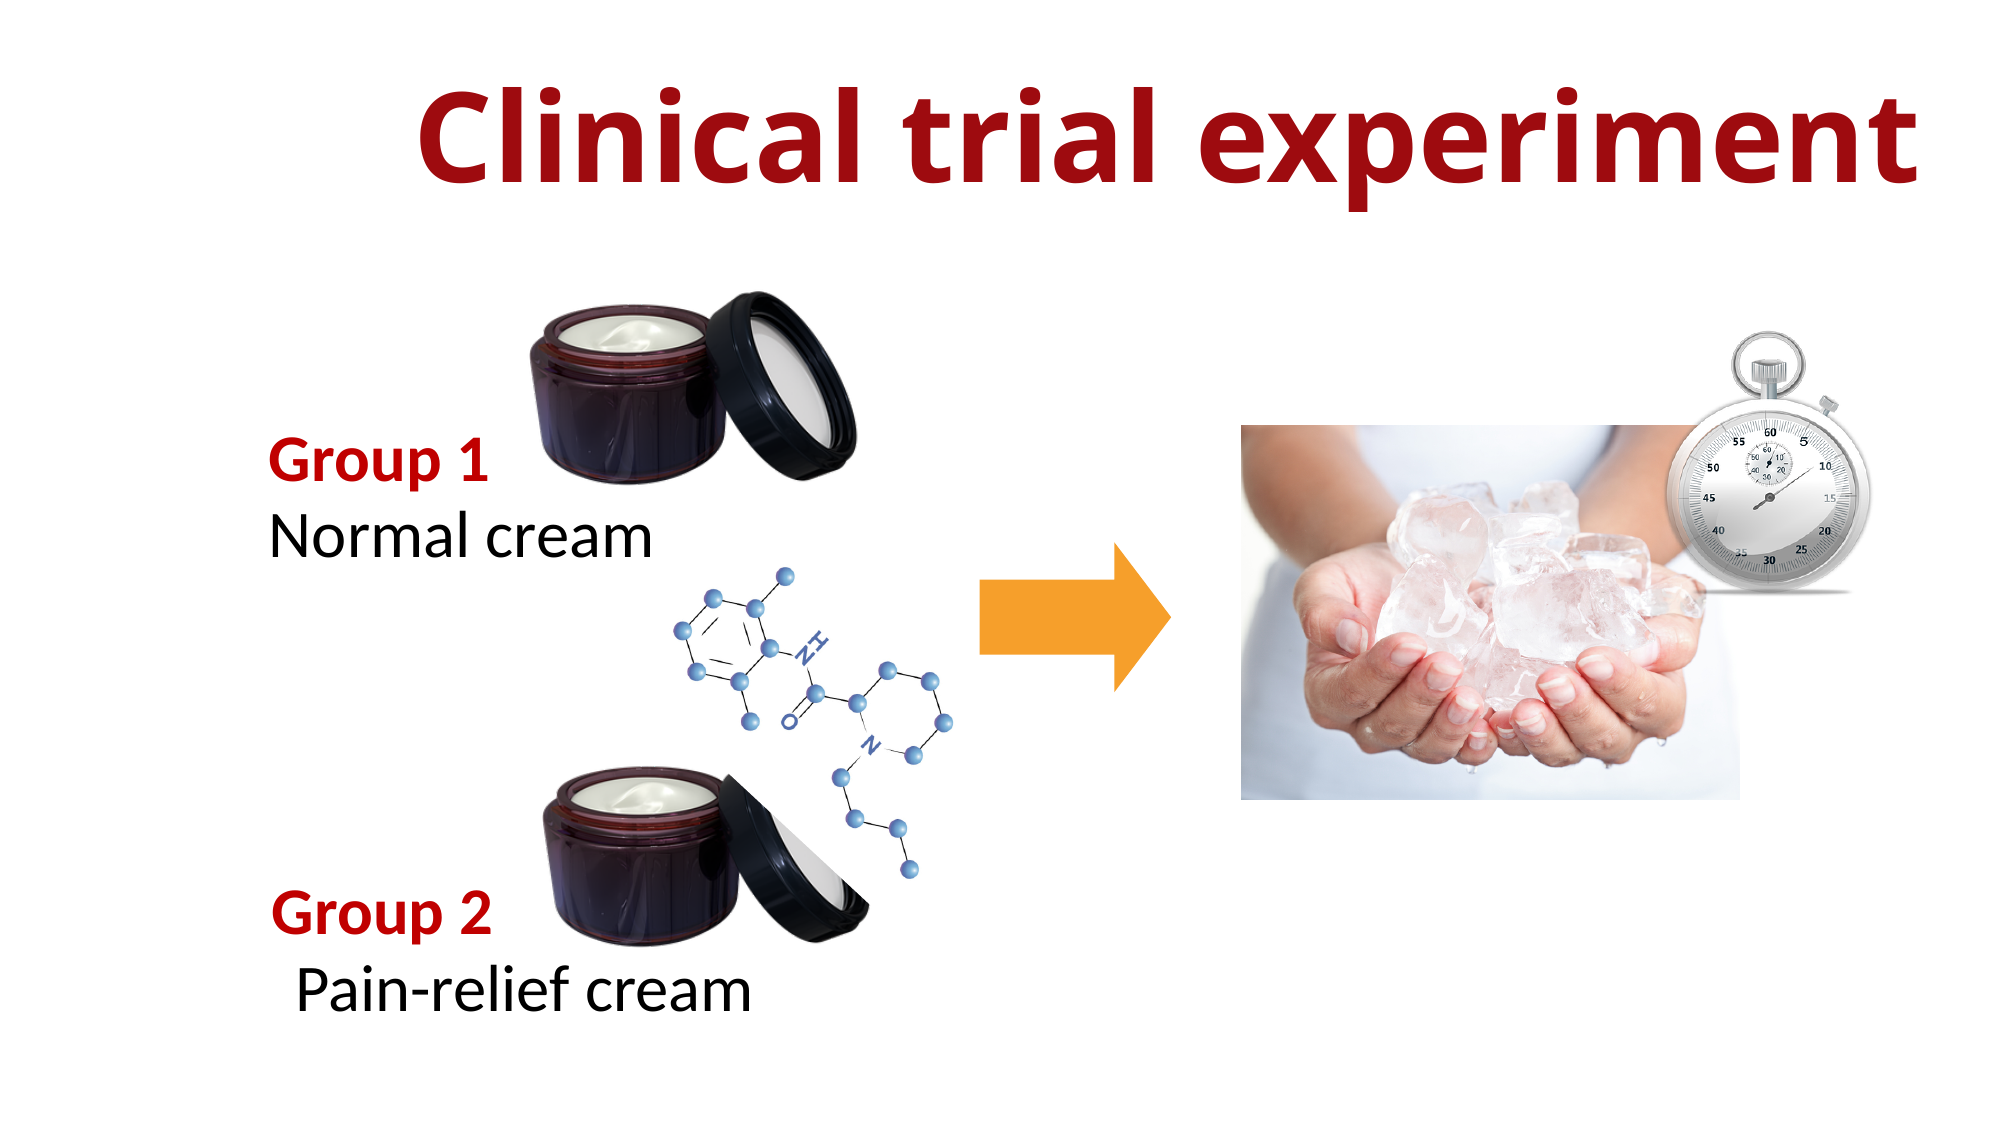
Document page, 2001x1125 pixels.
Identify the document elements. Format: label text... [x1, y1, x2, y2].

text_box [979, 542, 1172, 693]
text_box Group 1 Normal cream [243, 426, 717, 577]
picture [1241, 330, 1874, 800]
text_box Group 2 Pain-relief cream [246, 879, 793, 1031]
text_box Clinical trial experiment [399, 85, 1937, 213]
picture [491, 194, 1050, 1036]
